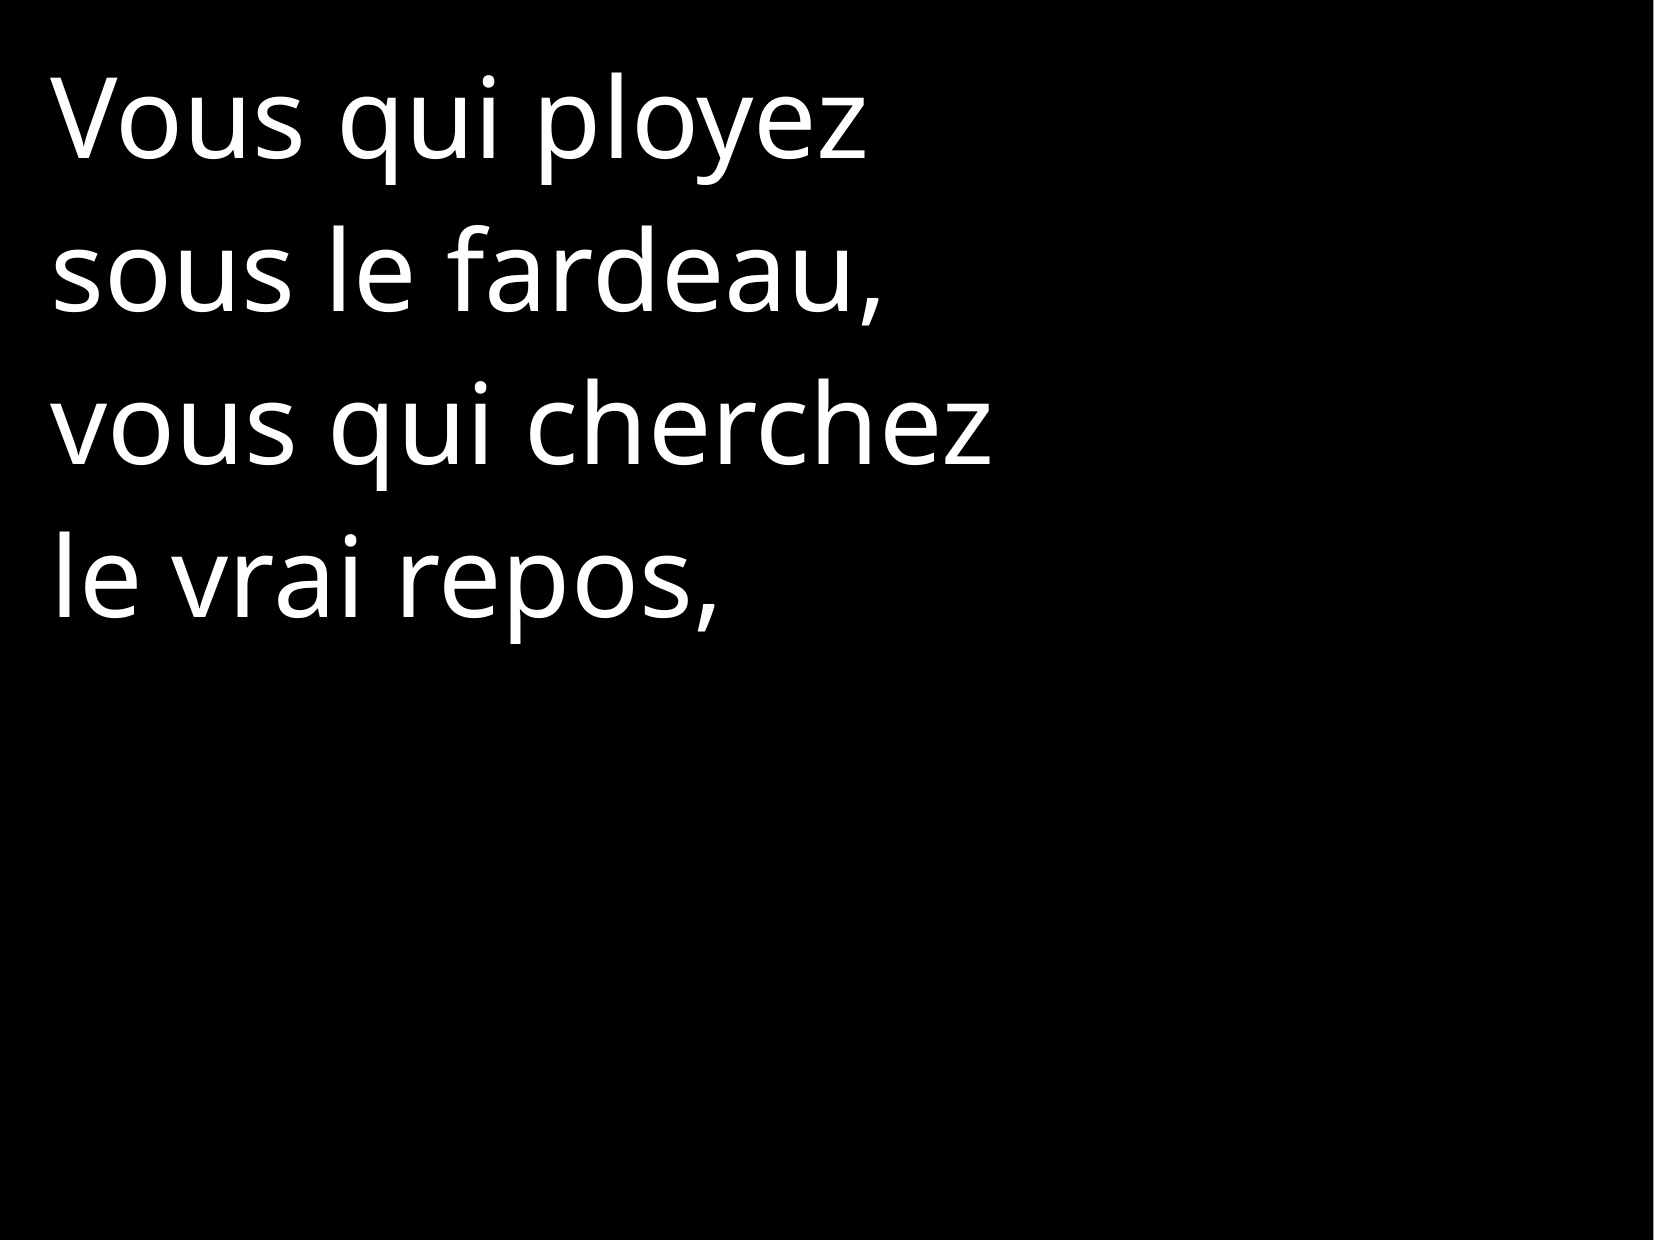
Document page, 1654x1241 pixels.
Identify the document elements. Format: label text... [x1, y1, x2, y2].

text_box Vous qui ployez sous le fardeau, vous qui cherchez le vrai repos, [35, 30, 1477, 1111]
